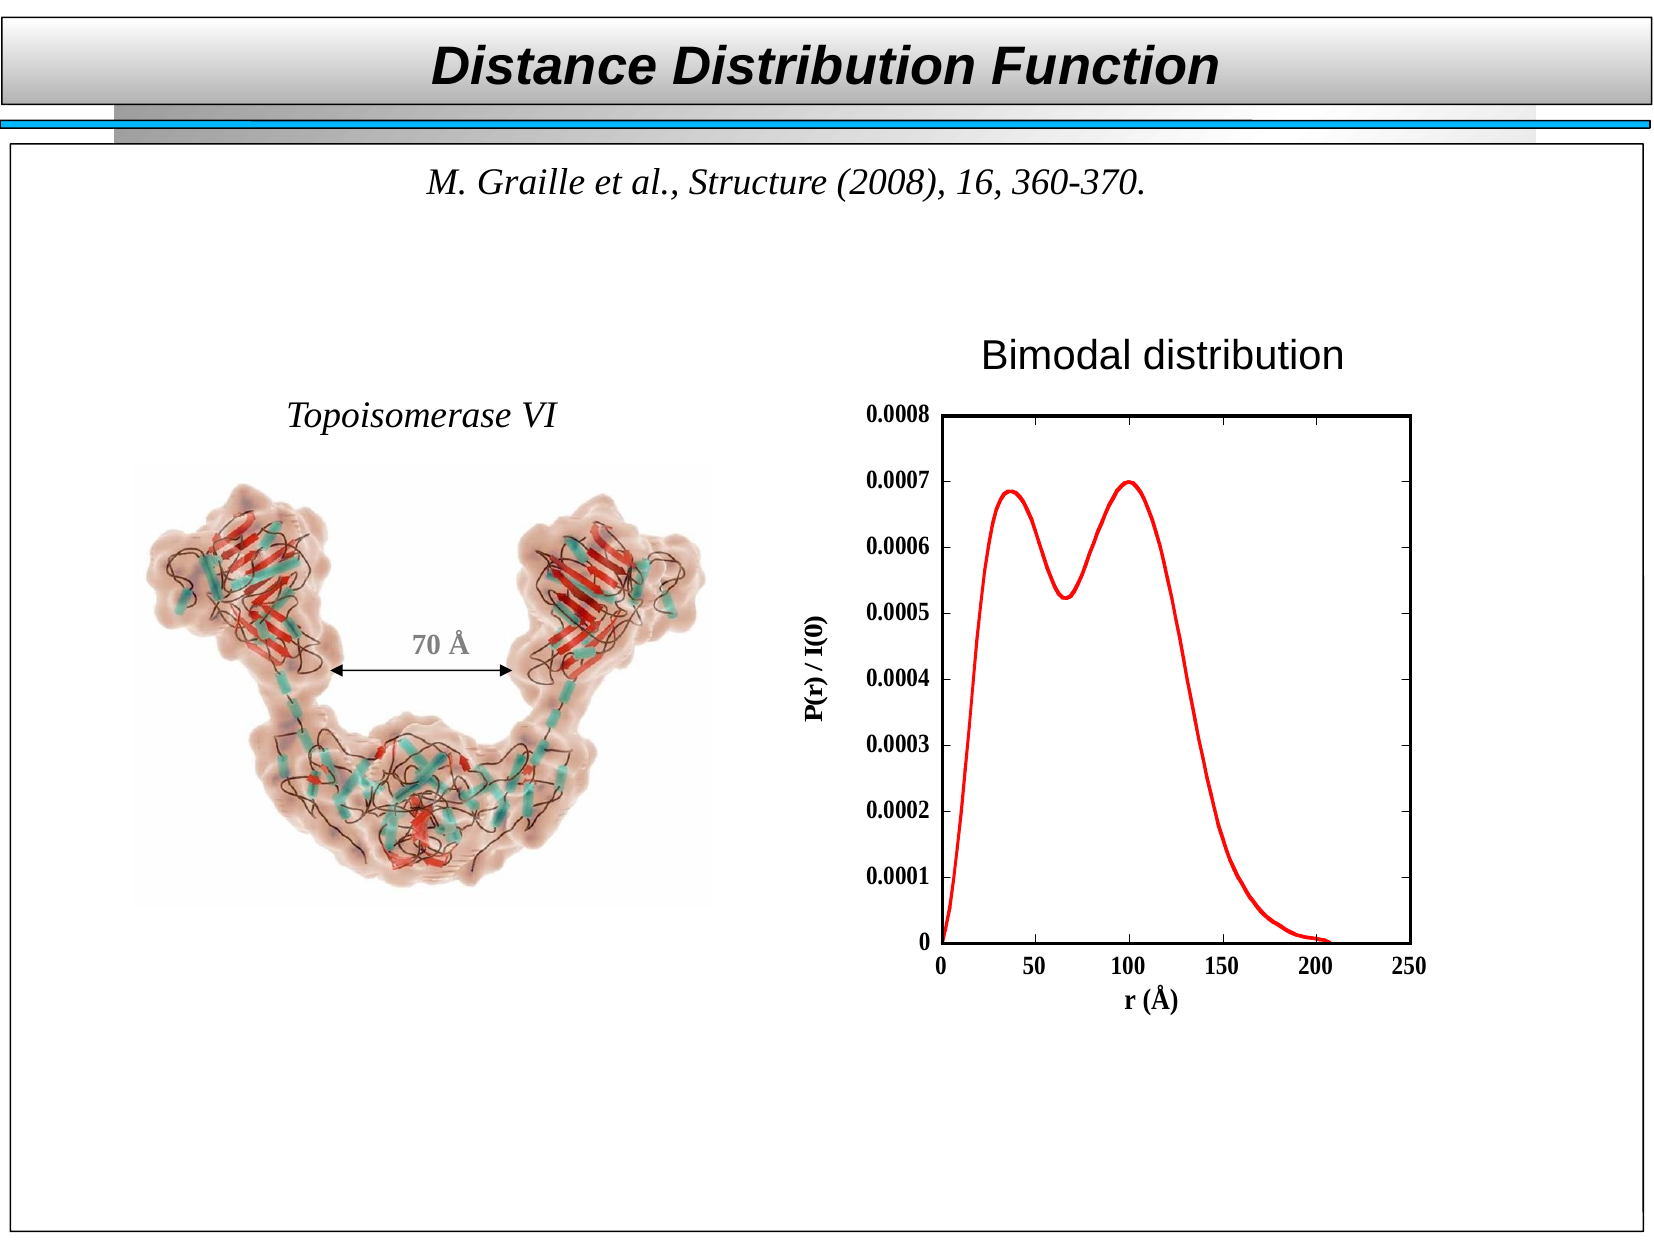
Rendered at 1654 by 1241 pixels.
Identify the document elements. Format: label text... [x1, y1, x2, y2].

text_box Bimodal distribution [909, 320, 1417, 386]
text_box Distance Distribution Function [1, 17, 1652, 105]
picture [793, 392, 1434, 1024]
text_box M. Graille et al., Structure (2008), 16, 360-370. [411, 153, 1172, 211]
picture [133, 463, 712, 907]
text_box [0, 120, 1651, 129]
text_box 70 Å [358, 617, 523, 668]
text_box Topoisomerase VI [271, 382, 631, 443]
